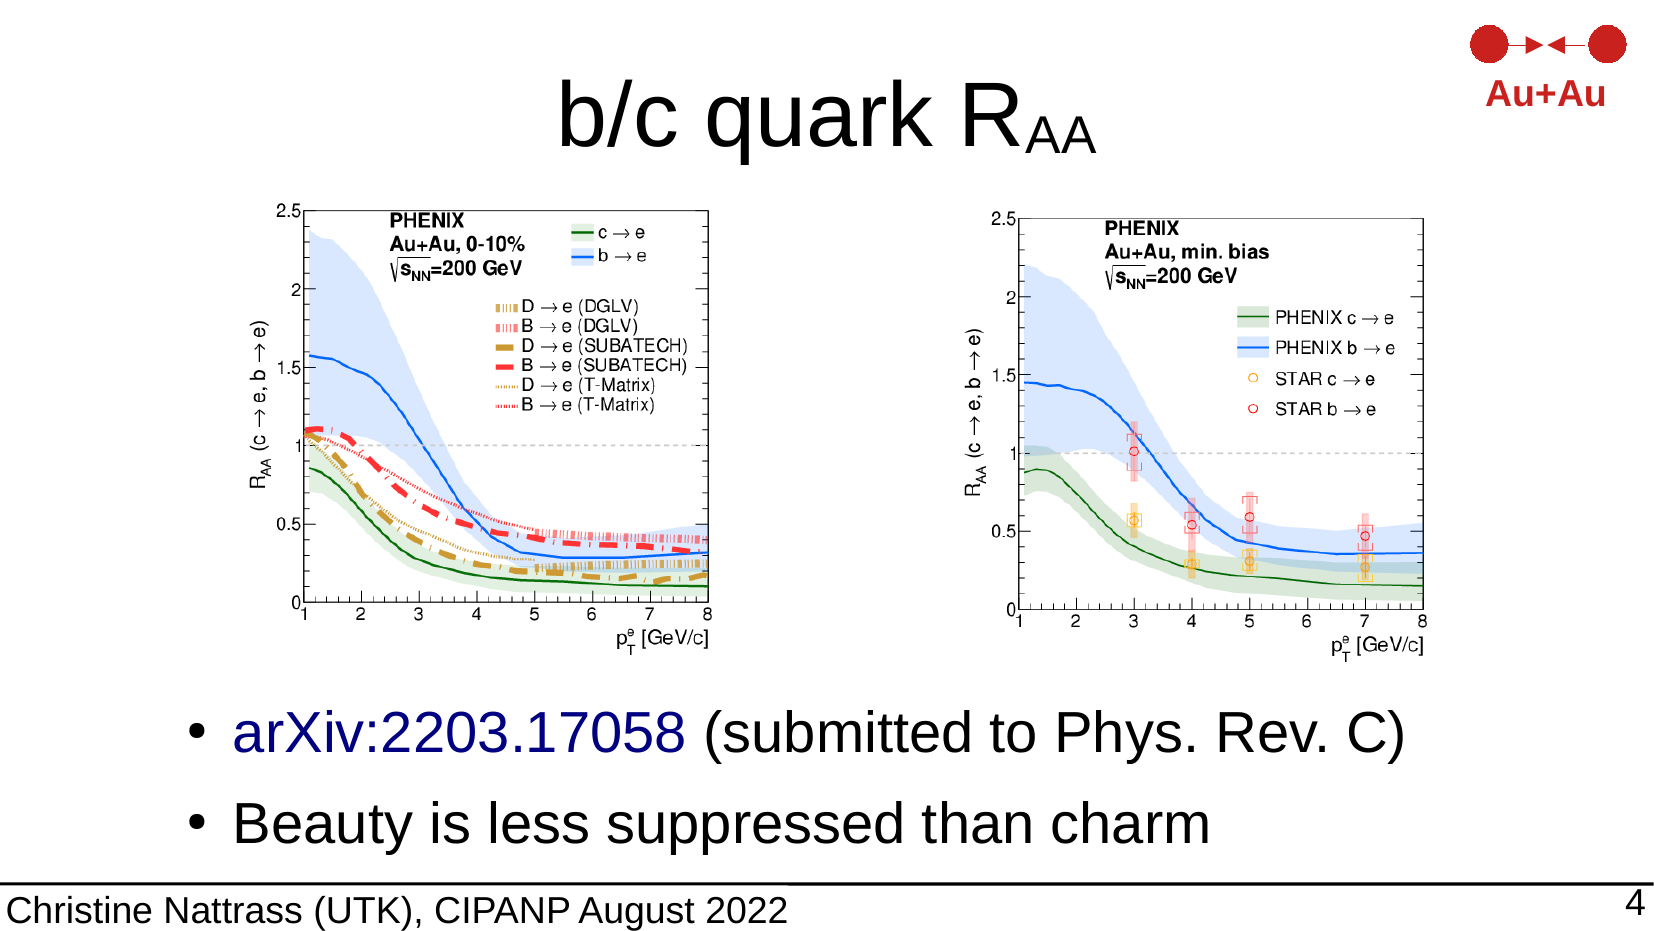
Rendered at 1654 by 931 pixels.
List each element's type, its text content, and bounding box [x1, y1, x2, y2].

title b/c quark RAA [82, 37, 1571, 193]
list arXiv:2203.17058 (submitted to Phys. Rev. C) Beauty is less suppressed than charm [171, 700, 1654, 858]
text_box Au+Au [1470, 64, 1622, 122]
text_box [1470, 25, 1509, 63]
text_box [1588, 25, 1627, 63]
picture [10, 153, 1476, 691]
